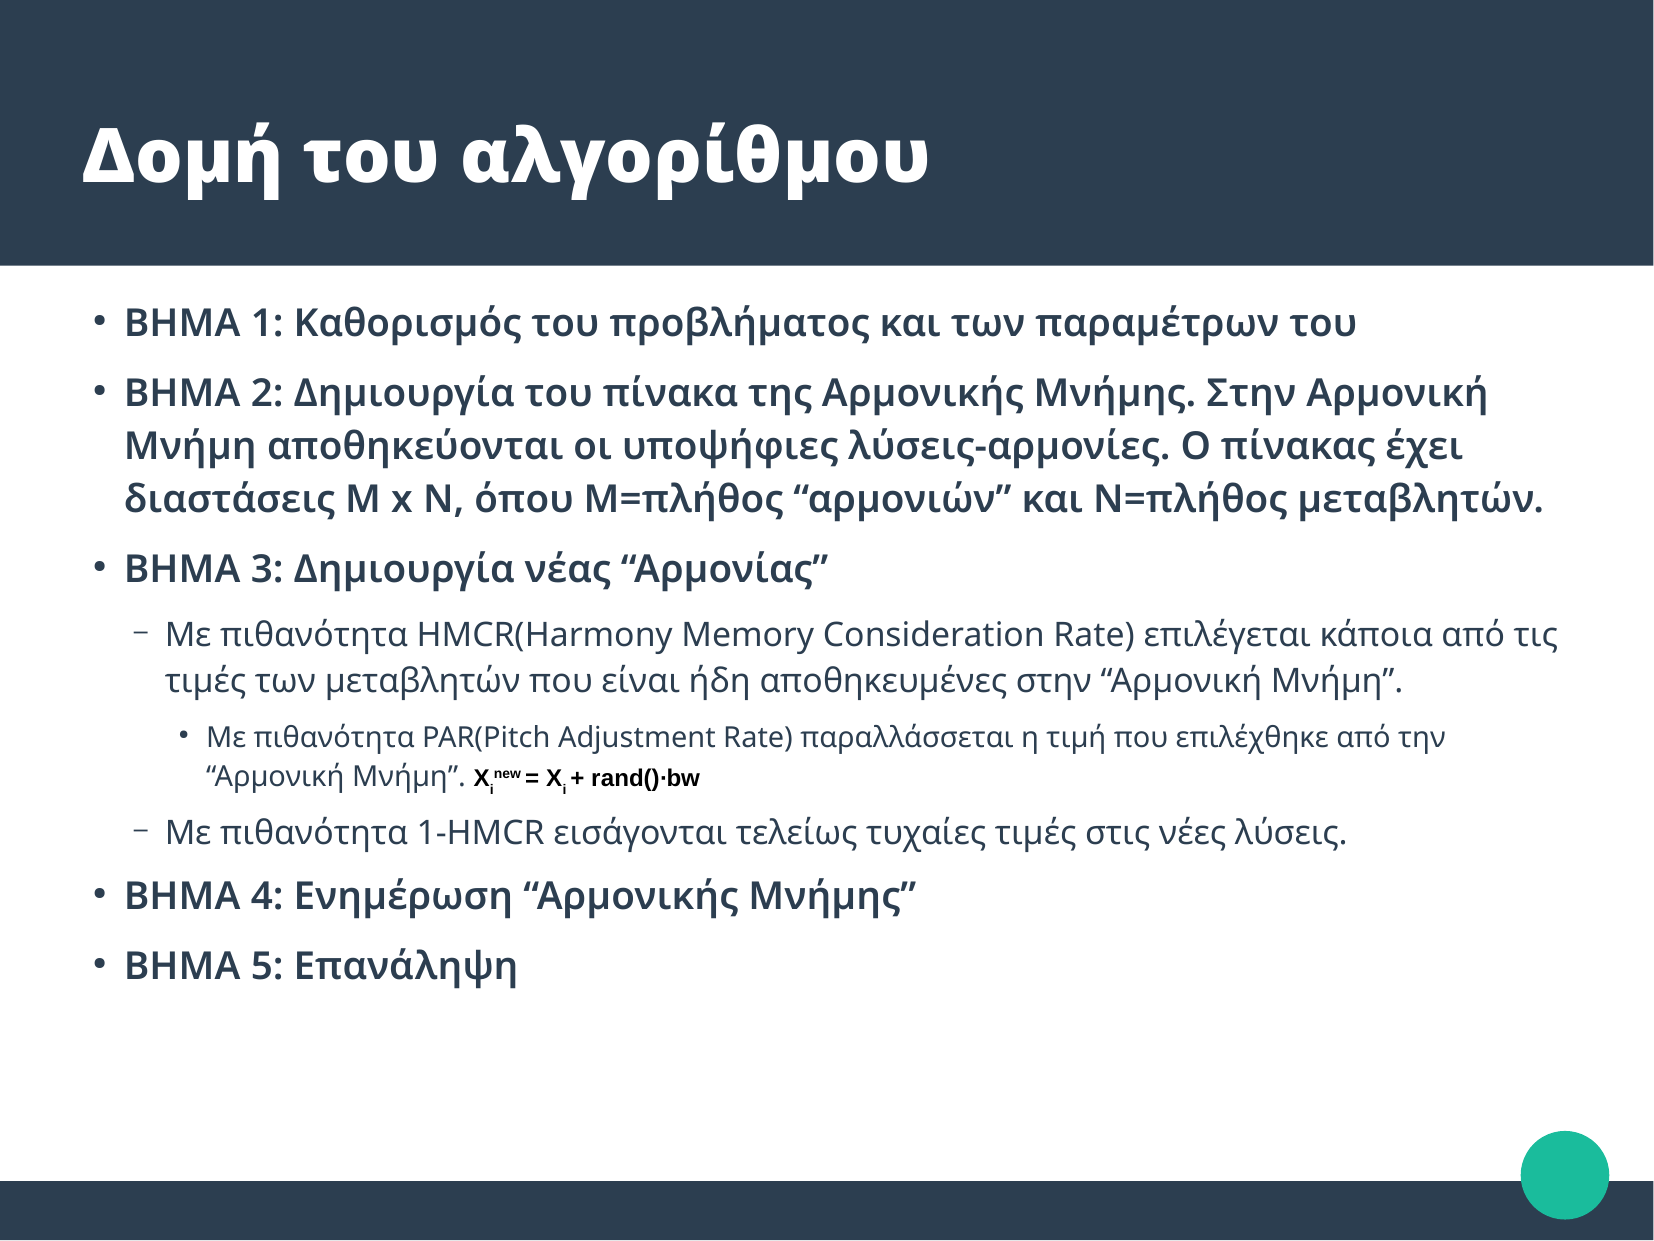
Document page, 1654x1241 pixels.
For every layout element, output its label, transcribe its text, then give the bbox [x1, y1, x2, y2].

list ΒΗΜΑ 1: Καθορισμός του προβλήματος και των παραμέτρων του ΒΗΜΑ 2: Δημιουργία του πίνακα της Αρμονικής Μνήμης. Στην Αρμονική Μνήμη αποθηκεύονται οι υποψήφιες λύσεις-αρμονίες. Ο πίνακας έχει διαστάσεις M x N, όπου M=πλήθος “αρμονιών” και N=πλήθος μεταβλητών. ΒΗΜΑ 3: Δημιουργία νέας “Αρμονίας” Με πιθανότητα HMCR(Harmony Memory Consideration Rate) επιλέγεται κάποια από τις τιμές των μεταβλητών που είναι ήδη αποθηκευμένες στην “Αρμονική Μνήμη”. Με πιθανότητα PAR(Pitch Adjustment Rate) παραλλάσσεται η τιμή που επιλέχθηκε από την “Αρμονική Μνήμη”. Xinew = Xi + rand()∙bw Με πιθανότητα 1-HMCR εισάγονται τελείως τυχαίες τιμές στις νέες λύσεις. ΒΗΜΑ 4: Ενημέρωση “Αρμονικής Μνήμης” ΒΗΜΑ 5: Επανάληψη [82, 295, 1571, 1015]
title Δομή του αλγορίθμου [82, 94, 1264, 213]
